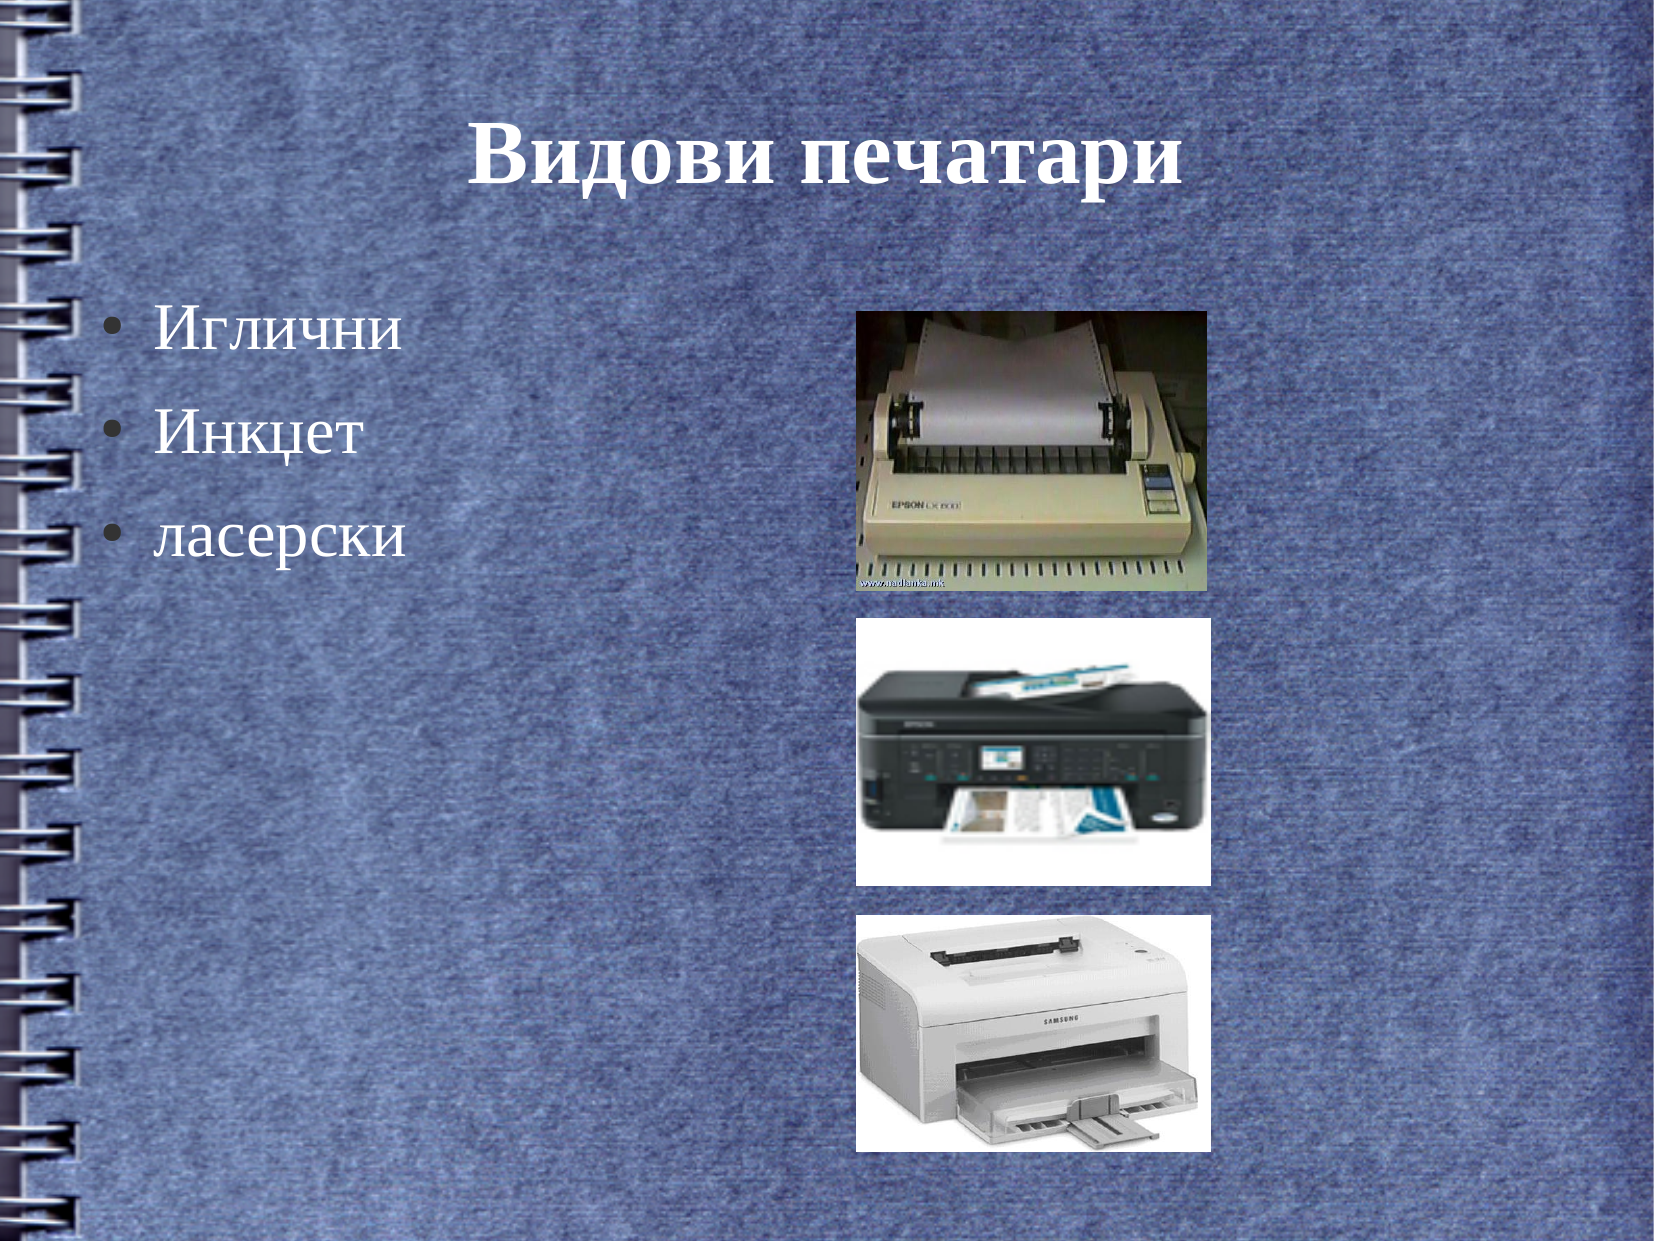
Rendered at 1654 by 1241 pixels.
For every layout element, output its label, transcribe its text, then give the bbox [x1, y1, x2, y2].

picture [0, 0, 1654, 1241]
title Видови печатари [82, 56, 1571, 250]
list Иглични Инкџет ласерски [82, 290, 562, 1094]
